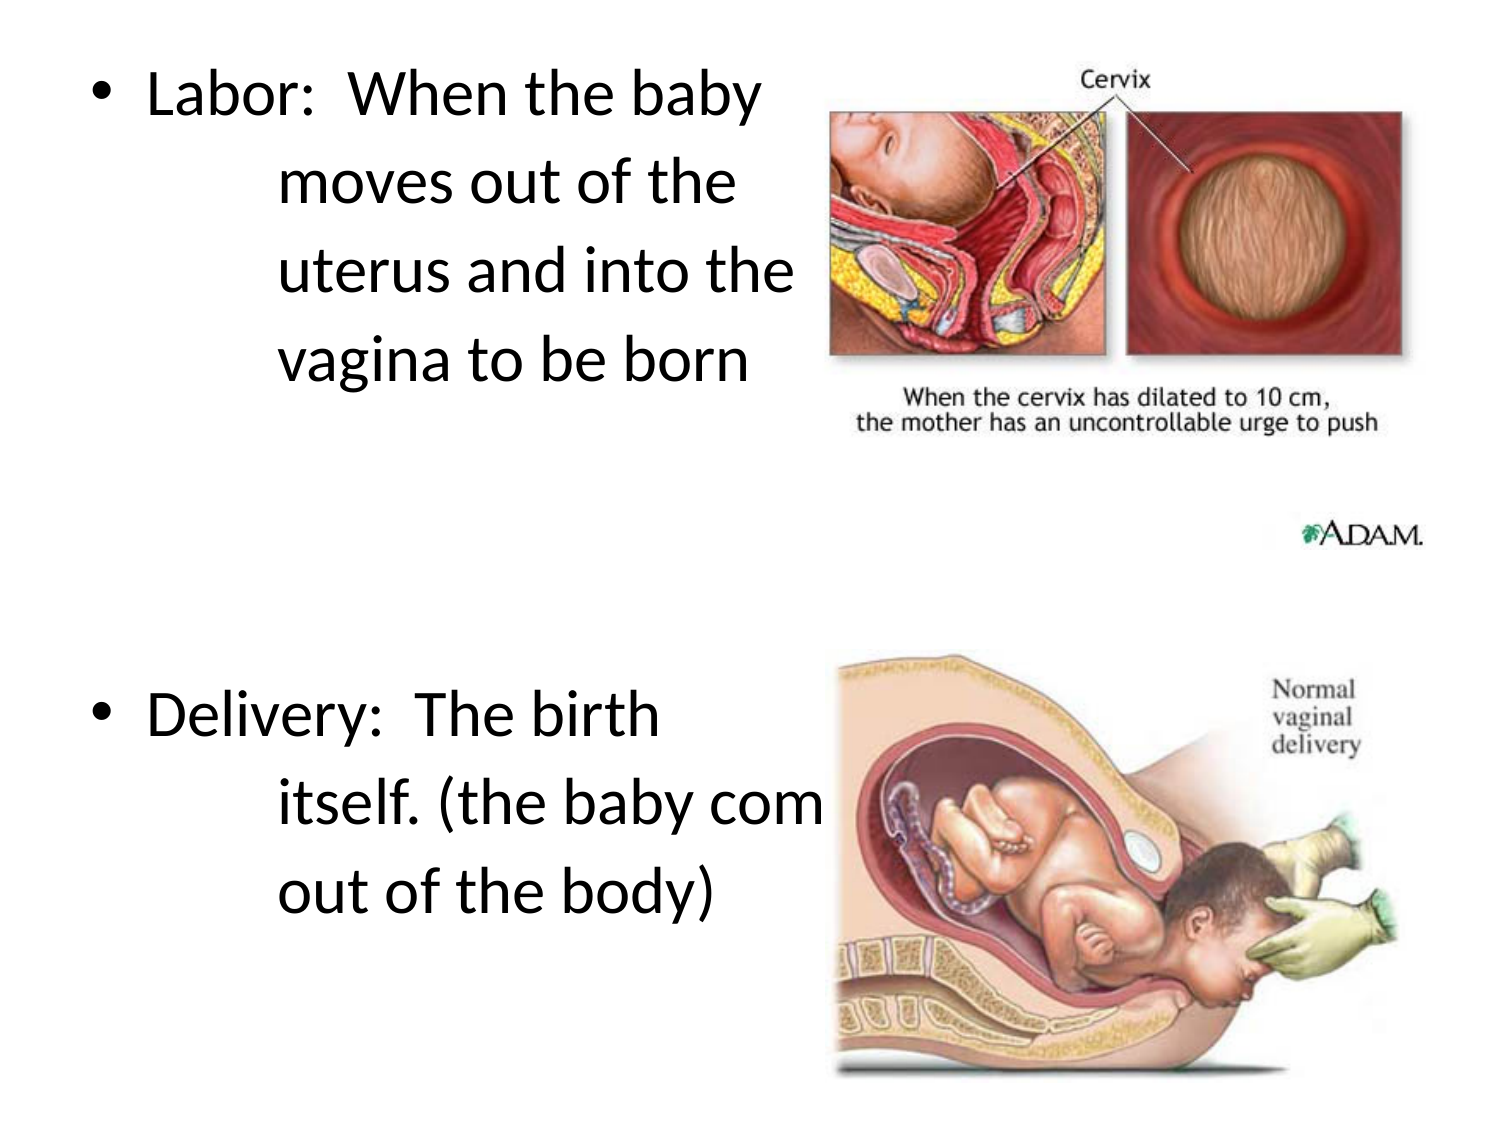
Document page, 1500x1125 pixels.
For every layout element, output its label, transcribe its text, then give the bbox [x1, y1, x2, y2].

picture [800, 50, 1426, 551]
list Labor: When the baby moves out of the uterus and into the vagina to be born Delivery: The birth itself. (the baby comes out of the body) [75, 50, 1426, 1005]
picture [825, 650, 1407, 1083]
